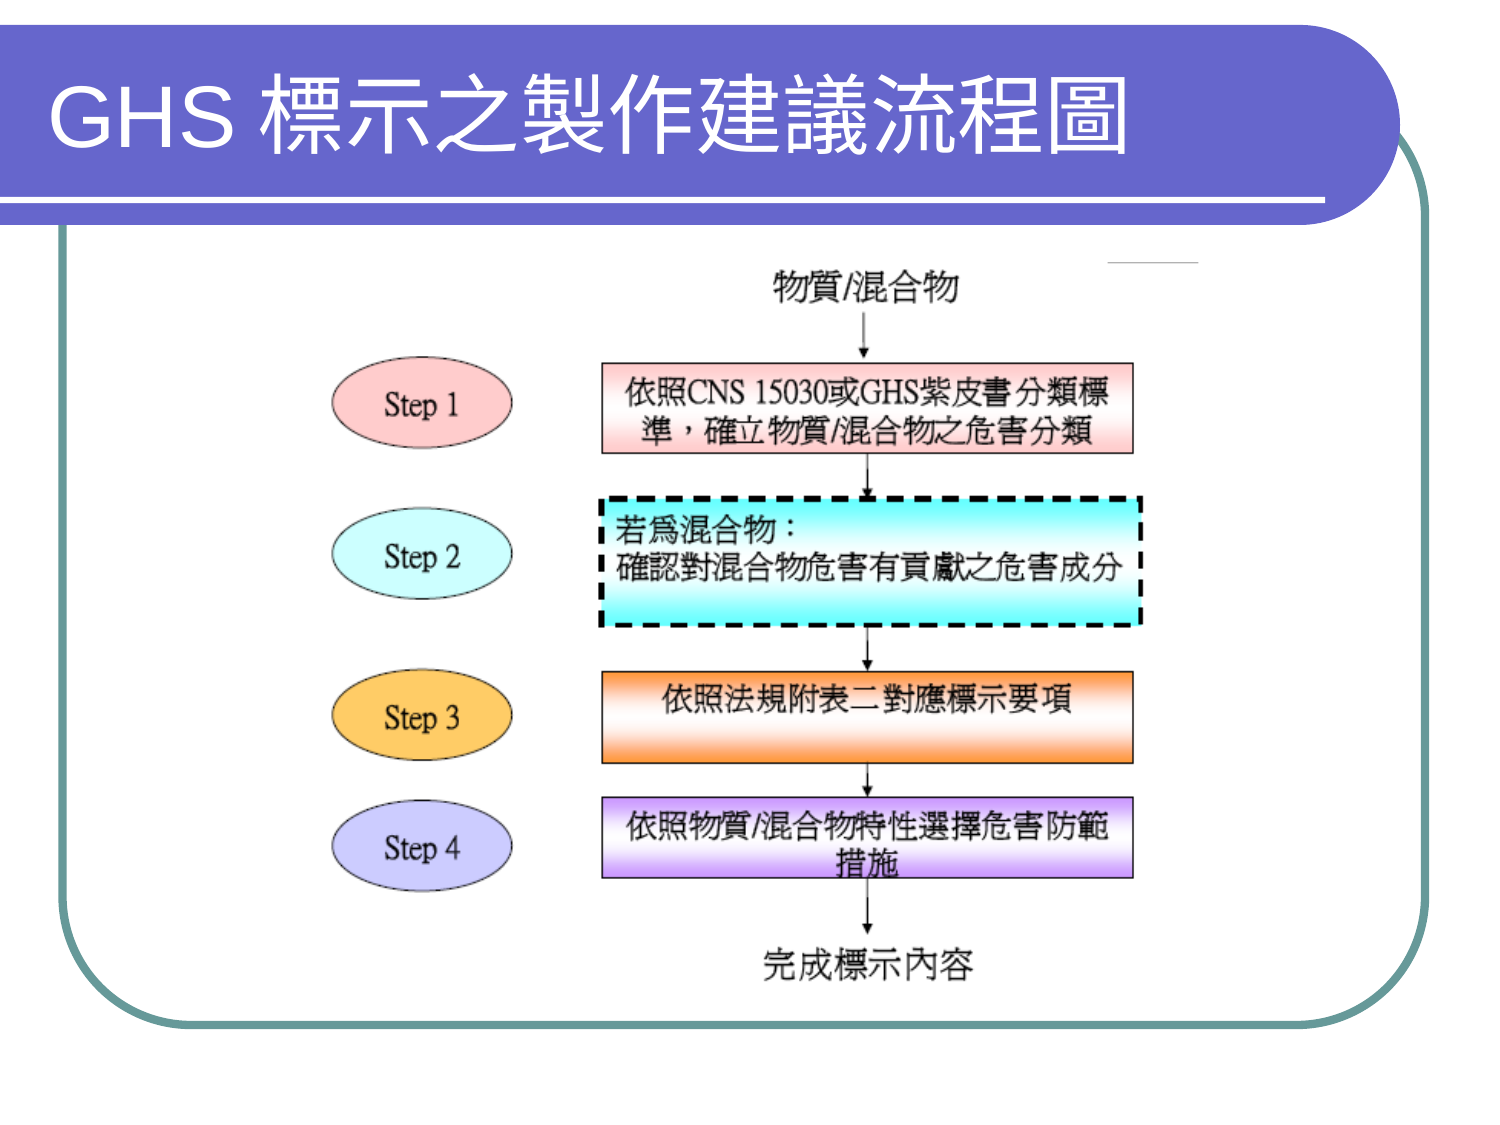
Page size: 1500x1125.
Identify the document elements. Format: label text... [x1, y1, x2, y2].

title GHS標示之製作建議流程圖 [32, 37, 1347, 188]
picture [301, 262, 1199, 988]
